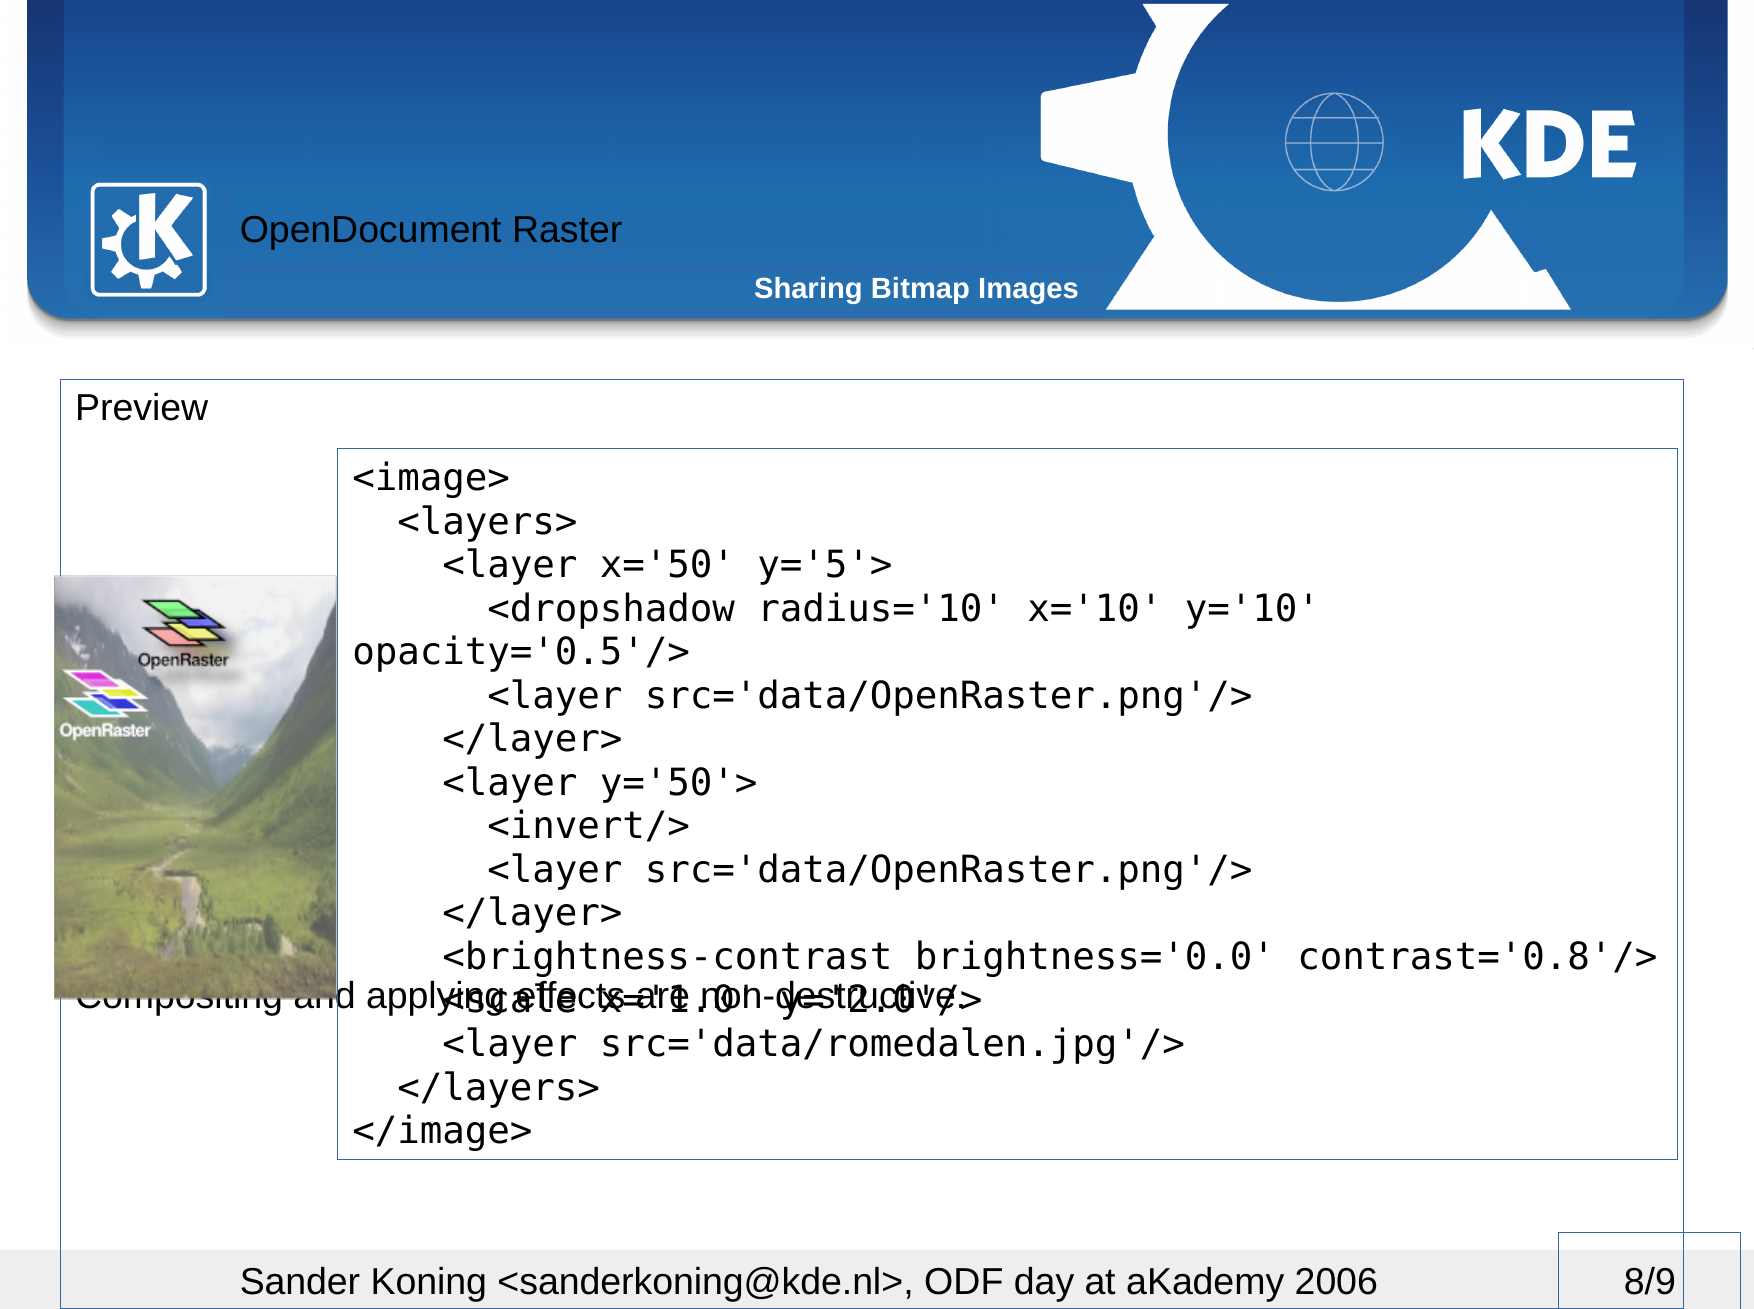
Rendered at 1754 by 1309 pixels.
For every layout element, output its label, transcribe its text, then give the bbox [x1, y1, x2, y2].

picture [53, 574, 337, 1003]
text_box Preview Compositing and applying effects are non-destructive. [338, 1129, 1677, 1159]
picture [0, 0, 1754, 349]
text_box <image> <layers> <layer x='50' y='5'> <dropshadow radius='10' x='10' y='10' opacity='0.5'/> <layer src='data/OpenRaster.png'/> </layer> <layer y='50'> <invert/> <layer src='data/OpenRaster.png'/> </layer> <brightness-contrast brightness='0.0' contrast='0.8'/> <scale x='1.0' y='2.0'/> <layer src='data/romedalen.jpg'/> </layers> </image> [337, 448, 1678, 1129]
text_box Preview Compositing and applying effects are non-destructive. [60, 379, 1684, 1309]
